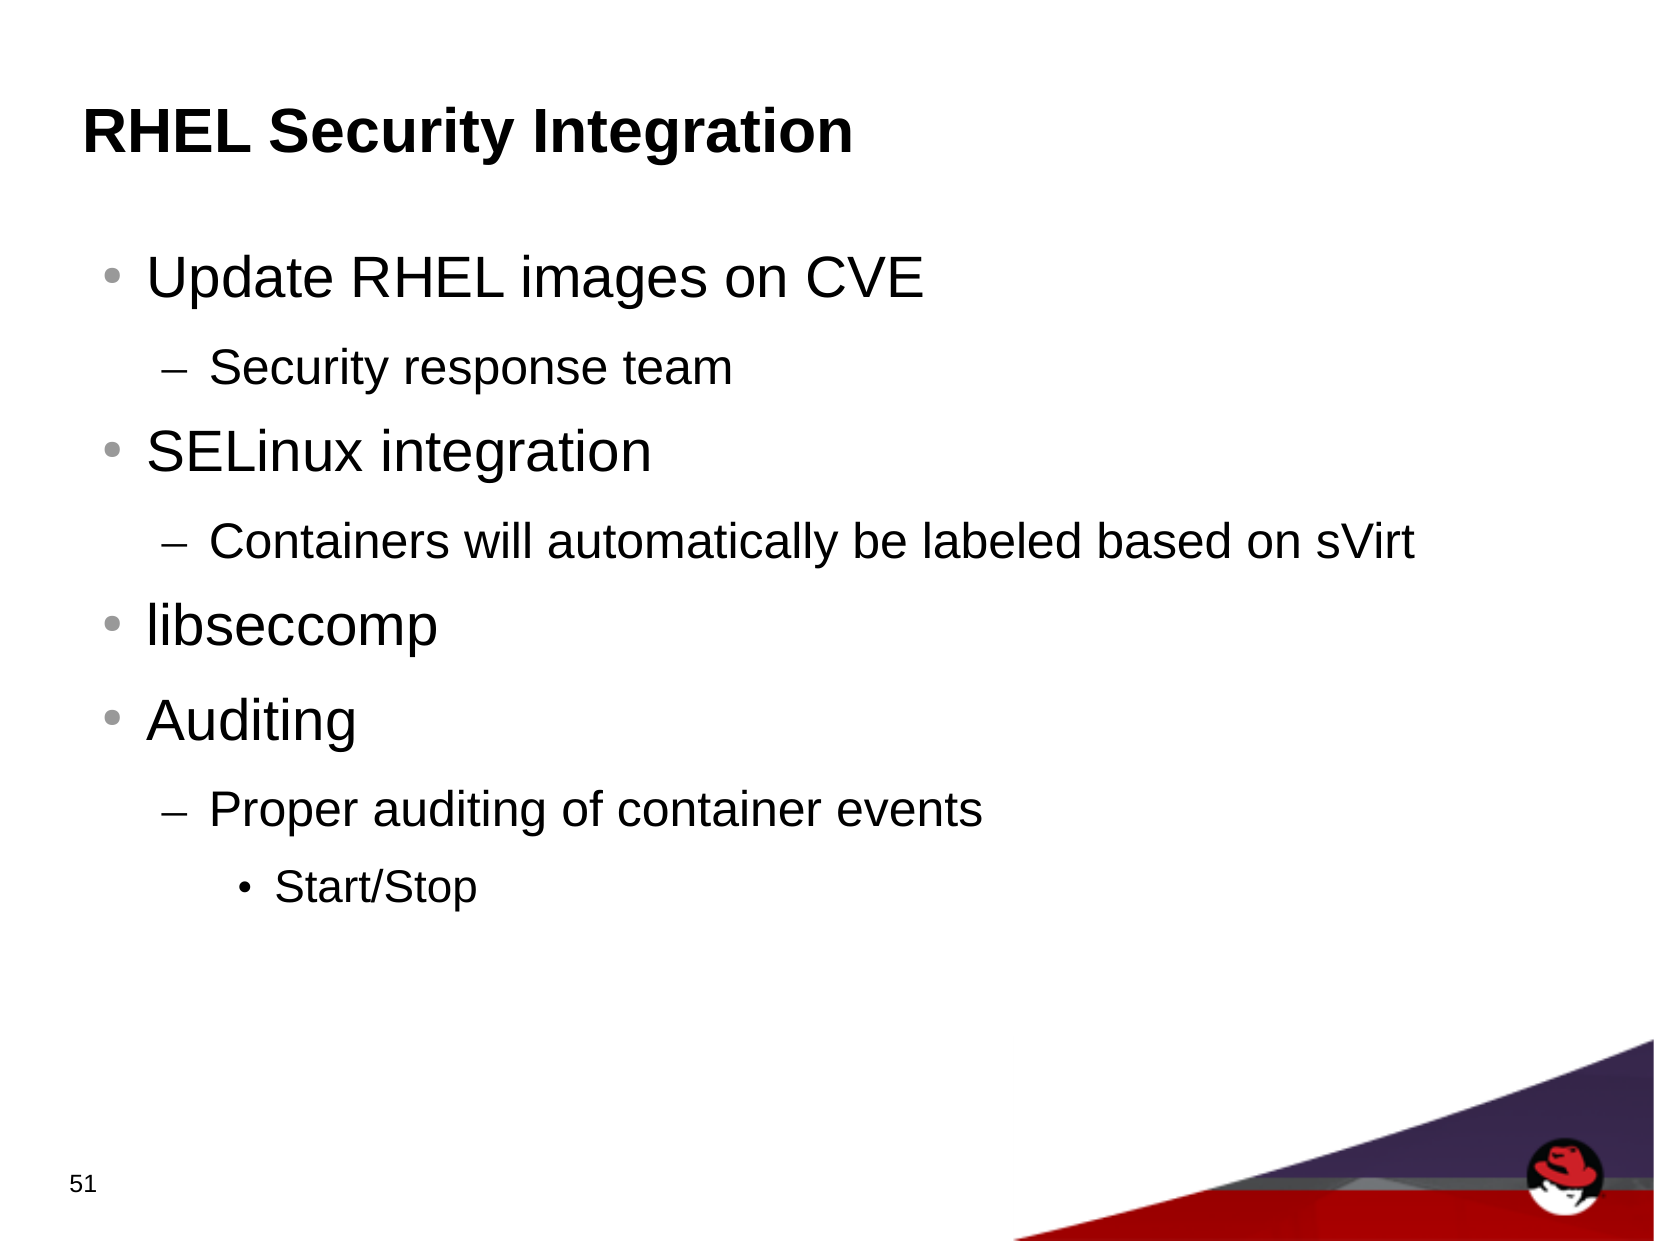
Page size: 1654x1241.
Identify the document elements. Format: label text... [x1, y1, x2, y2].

picture [1012, 1036, 1654, 1241]
list Update RHEL images on CVE Security response team SELinux integration Containers will automatically be labeled based on sVirt libseccomp Auditing Proper auditing of container events Start/Stop [86, 244, 1576, 1039]
title RHEL Security Integration [82, 37, 1571, 226]
